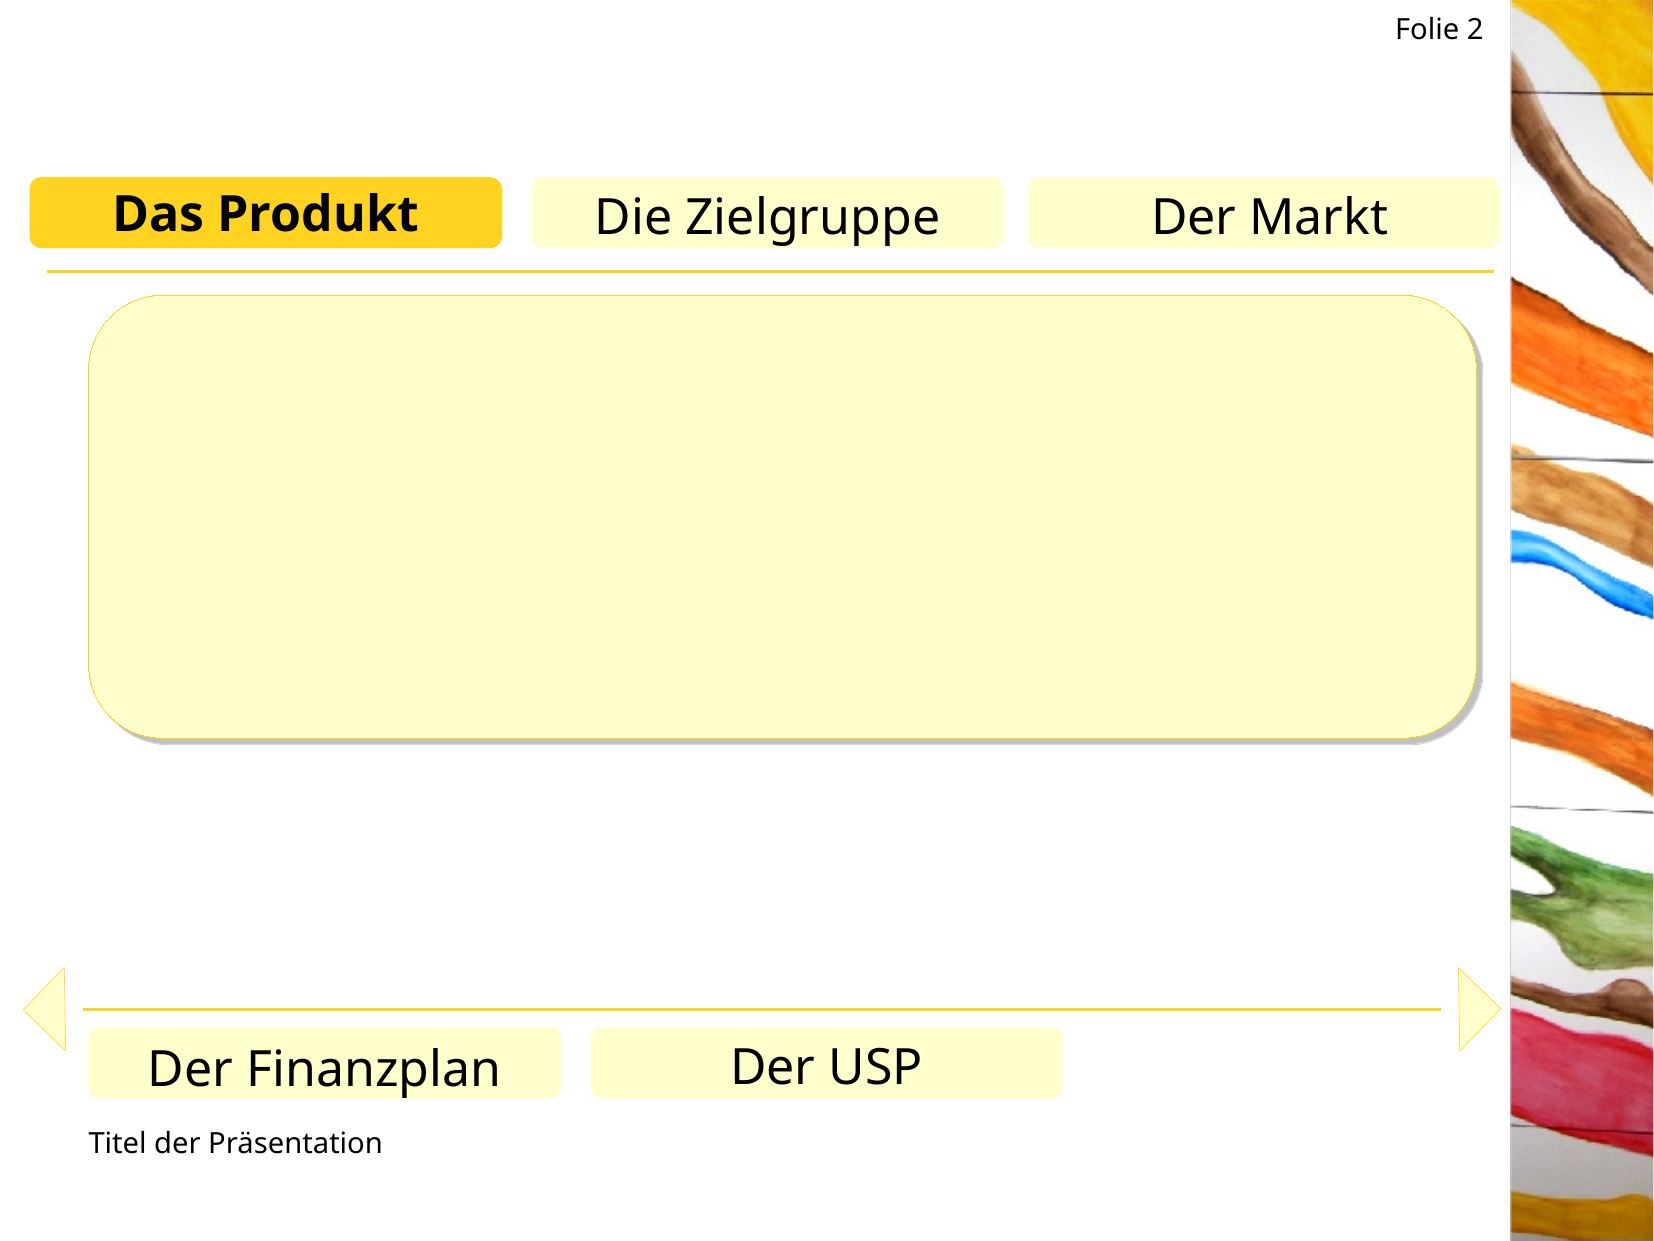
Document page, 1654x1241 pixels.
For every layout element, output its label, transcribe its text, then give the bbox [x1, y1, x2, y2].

text_box Das Produkt [29, 174, 502, 251]
picture [1180, 0, 1654, 1241]
text_box Der USP [590, 1027, 1063, 1103]
text_box Der Finanzplan [88, 1029, 562, 1105]
text_box Die Zielgruppe [531, 177, 1004, 253]
text_box Der Markt [1033, 177, 1506, 253]
